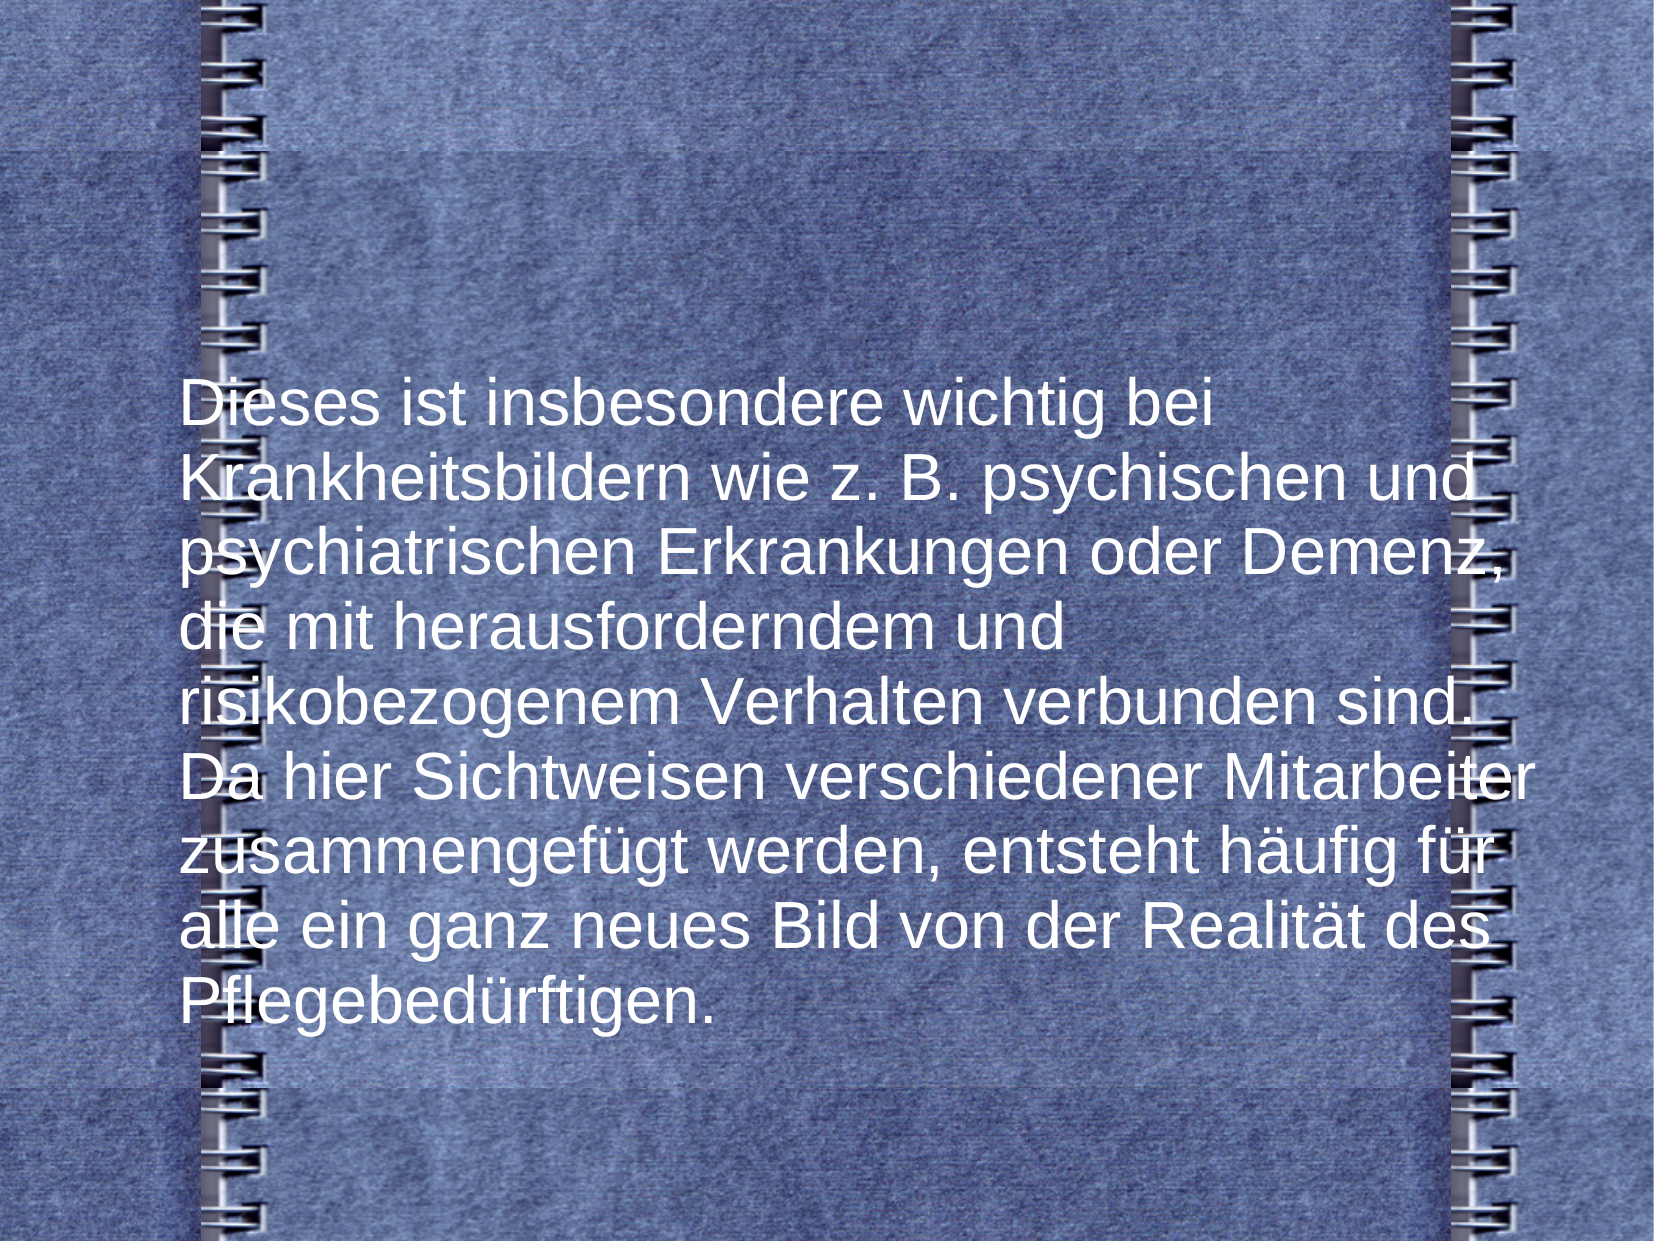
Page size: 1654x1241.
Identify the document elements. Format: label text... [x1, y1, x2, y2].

picture [0, 0, 1654, 1241]
list Dieses ist insbesondere wichtig bei Krankheitsbildern wie z. B. psychischen und psychiatrischen Erkrankungen oder Demenz, die mit herausforderndem und risikobezogenem Verhalten verbunden sind. Da hier Sichtweisen verschiedener Mitarbeiter zusammengefügt werden, entsteht häufig für alle ein ganz neues Bild von der Realität des Pflegebedürftigen. [178, 364, 1570, 1147]
